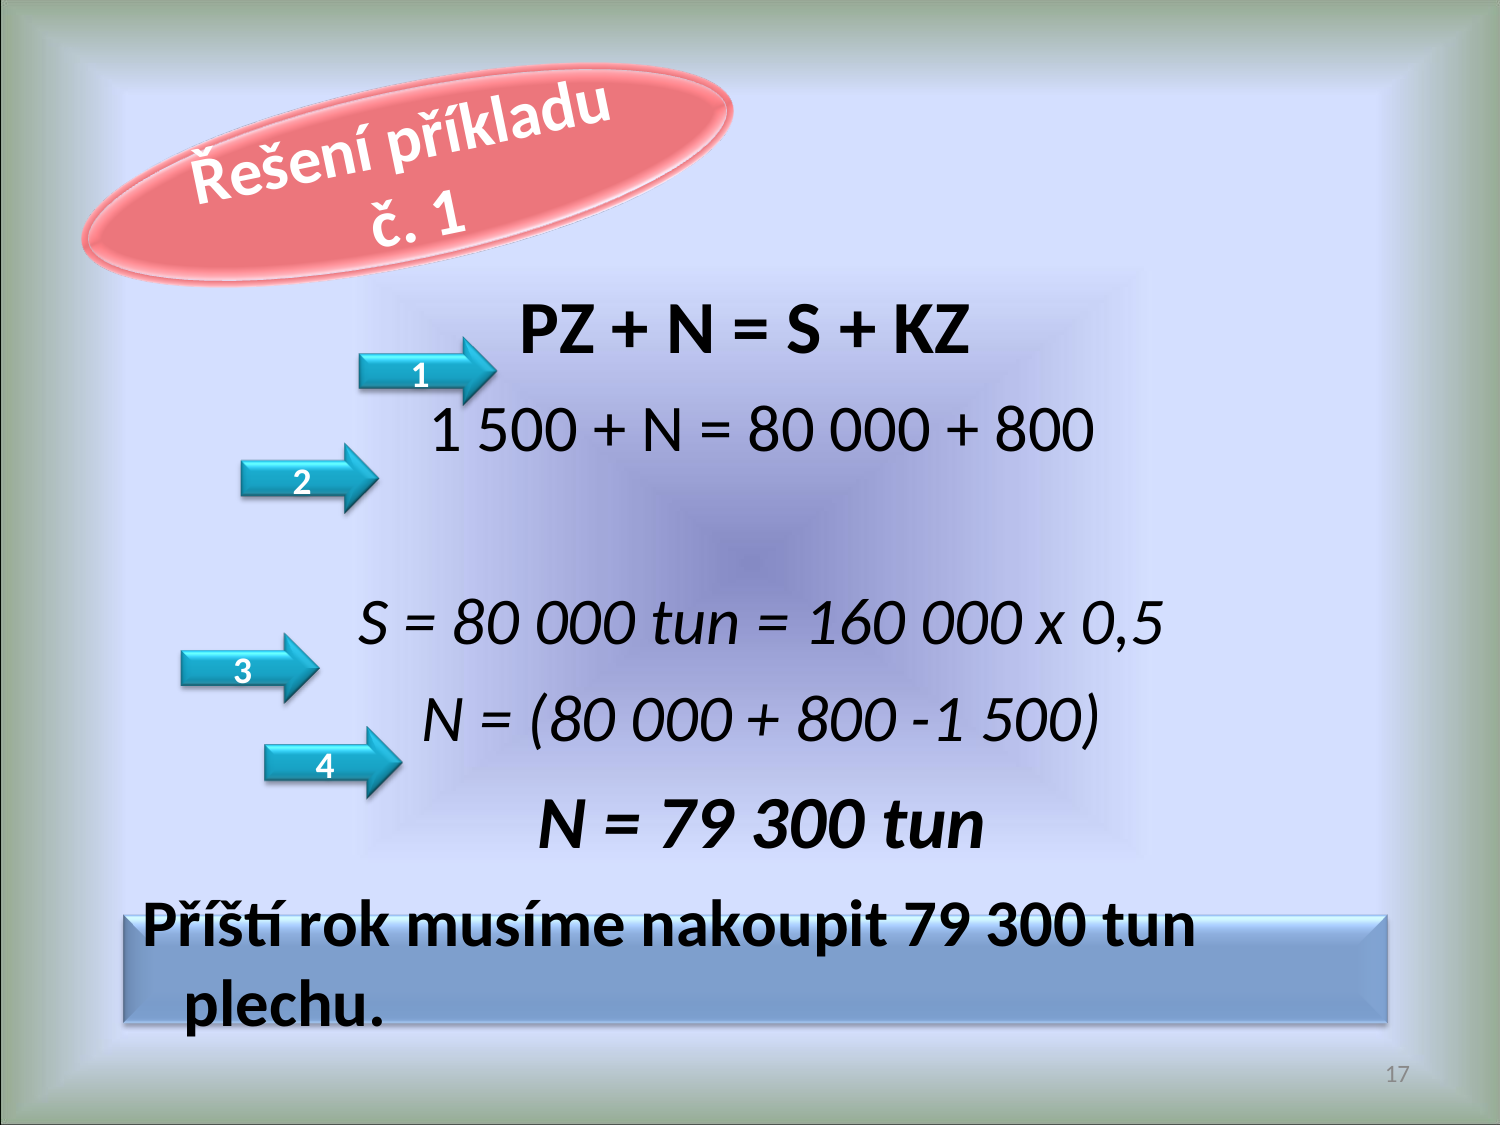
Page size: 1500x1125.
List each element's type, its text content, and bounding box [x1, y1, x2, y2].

text_box 2 [242, 461, 362, 497]
text_box 3 [183, 651, 303, 687]
picture [0, 0, 1500, 1125]
text_box 4 [265, 745, 385, 782]
text_box Řešení příkladu č. 1 [165, 64, 652, 286]
text_box <číslo> [1074, 1042, 1426, 1103]
list PZ + N = S + KZ 1 500 + N = 80 000 + 800 S = 80 000 tun = 160 000 x 0,5 N = (80 000 + 800 -1 500) N = 79 300 tun Příští rok musíme nakoupit 79 300 tun plechu. [112, 172, 1412, 1048]
text_box 1 [360, 355, 481, 390]
